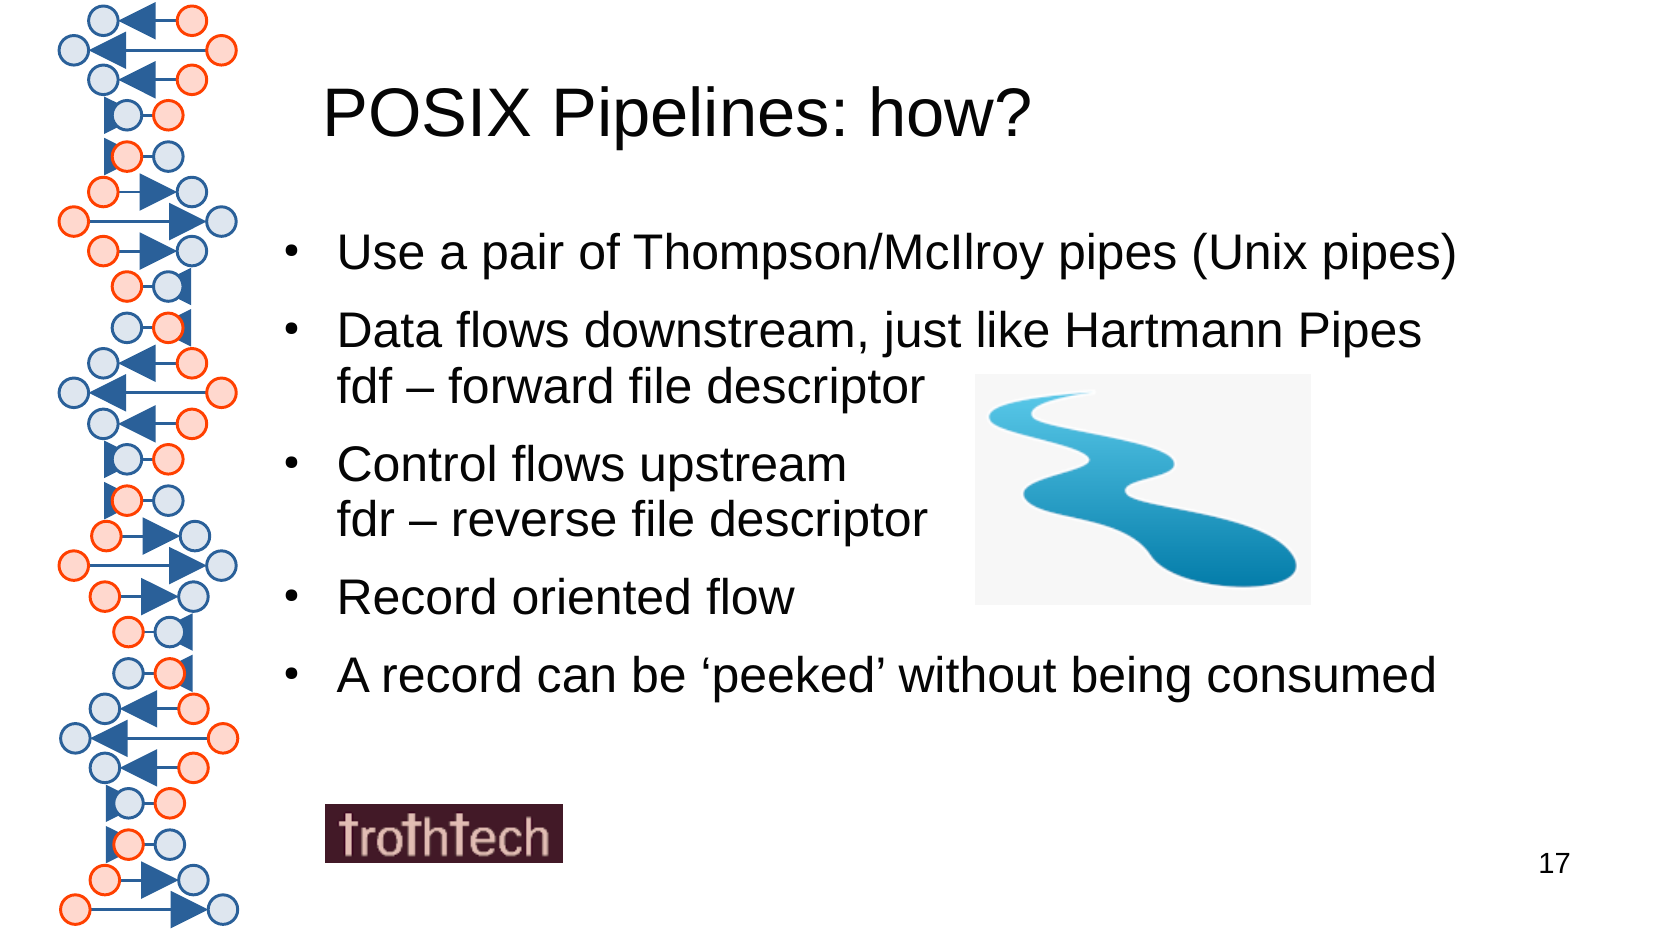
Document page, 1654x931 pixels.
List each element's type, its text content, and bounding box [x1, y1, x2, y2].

list Use a pair of Thompson/McIlroy pipes (Unix pipes) Data flows downstream, just like Hartmann Pipes fdf – forward file descriptor Control flows upstream fdr – reverse file descriptor Record oriented flow A record can be ‘peeked’ without being consumed [265, 224, 1595, 764]
picture [975, 374, 1311, 605]
title POSIX Pipelines: how? [265, 35, 1595, 189]
picture [325, 804, 563, 863]
